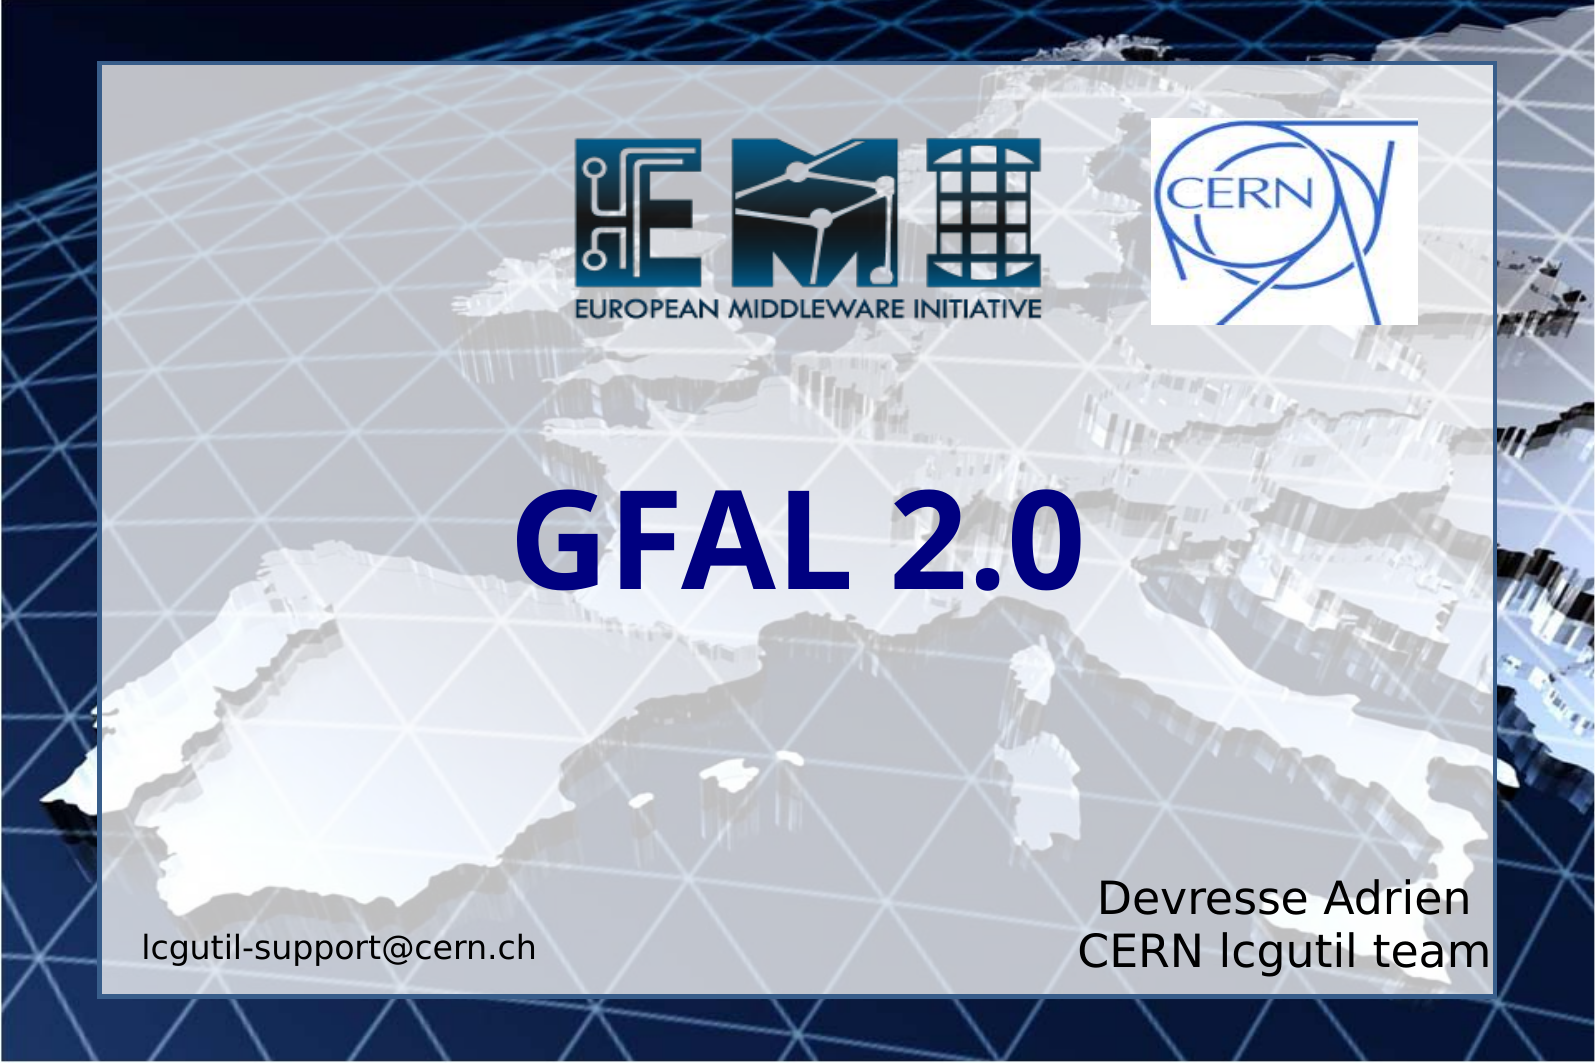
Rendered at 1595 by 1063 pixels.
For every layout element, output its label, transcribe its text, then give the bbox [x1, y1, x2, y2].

text_box GFAL 2.0 [346, 434, 1248, 629]
picture [0, 0, 1595, 1063]
text_box lcgutil-support@cern.ch [88, 921, 591, 975]
text_box Devresse Adrien CERN lcgutil team [1003, 864, 1565, 1040]
